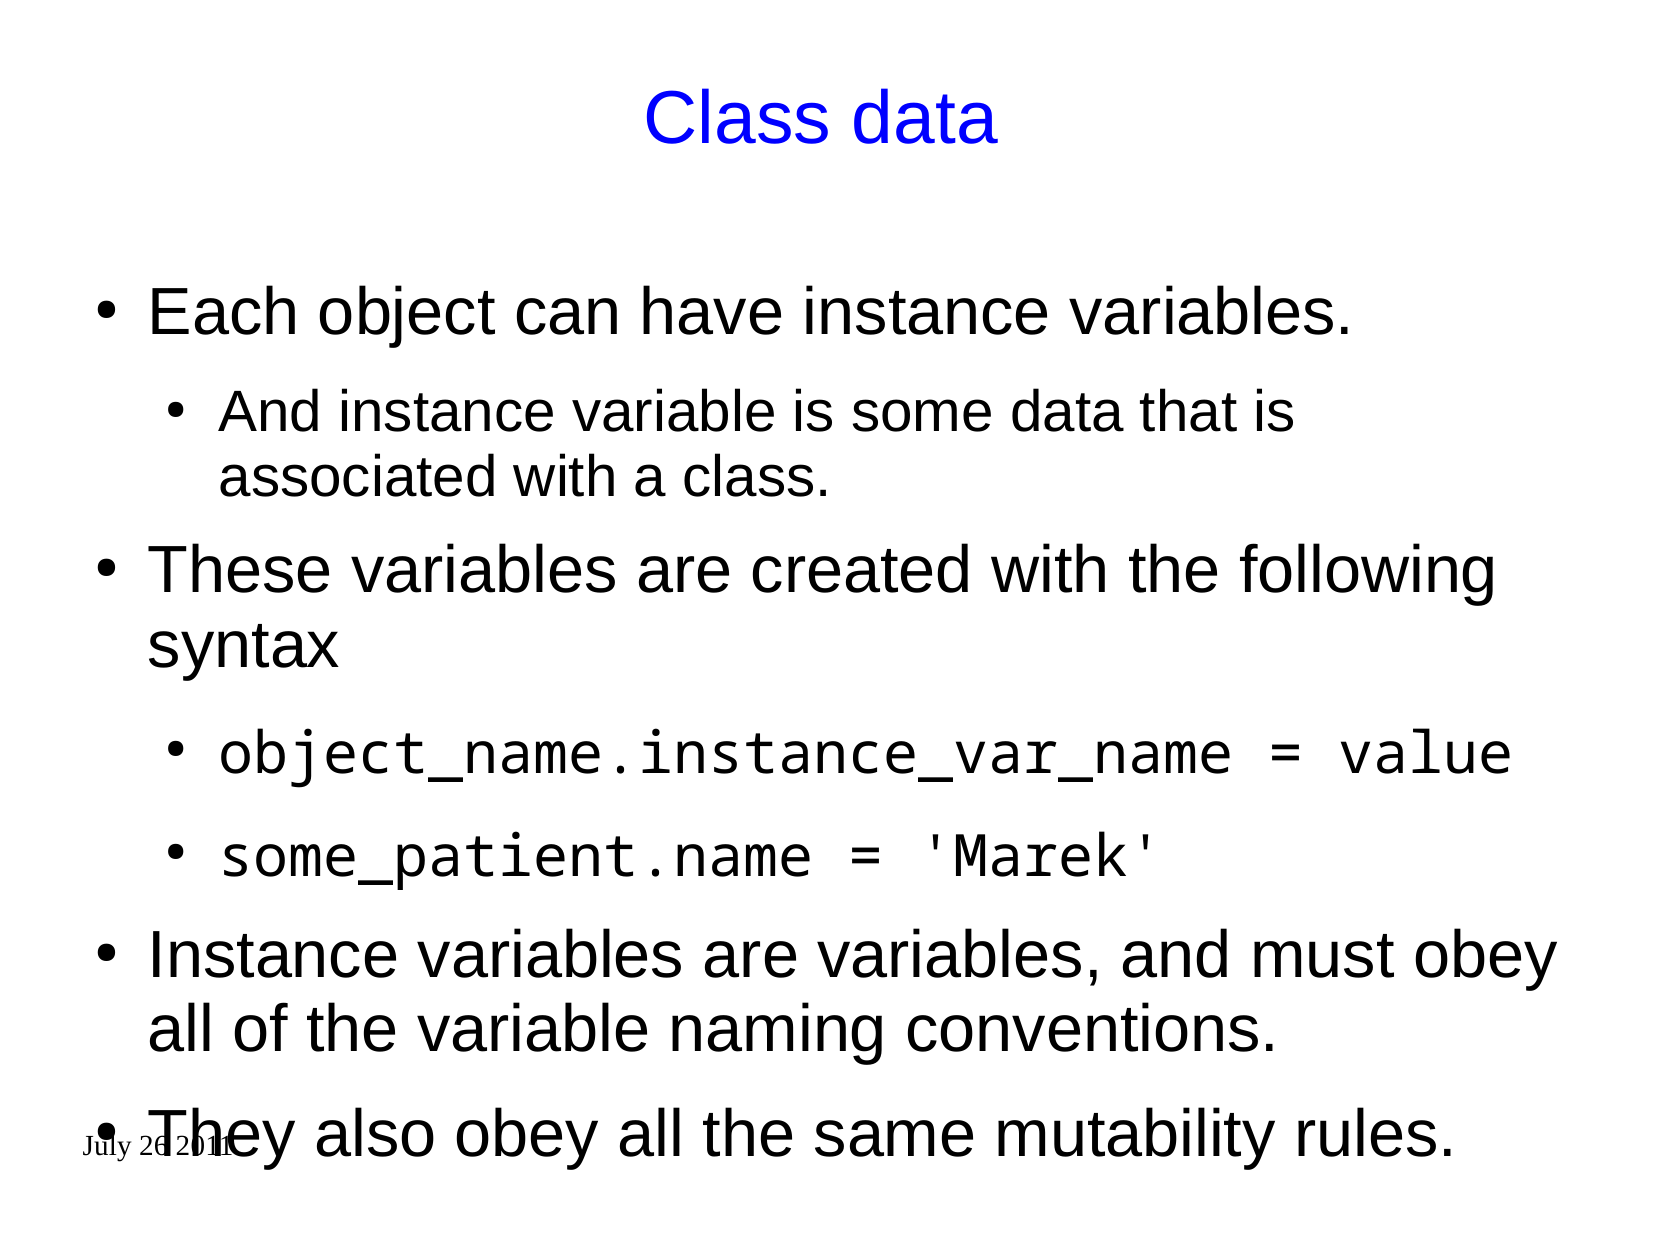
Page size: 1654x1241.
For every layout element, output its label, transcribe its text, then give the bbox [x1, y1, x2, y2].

title Class data [76, 58, 1565, 178]
list Each object can have instance variables. And instance variable is some data that is associated with a class. These variables are created with the following syntax object_name.instance_var_name = value some_patient.name = 'Marek' Instance variables are variables, and must obey all of the variable naming conventions. They also obey all the same mutability rules. [76, 274, 1565, 1128]
